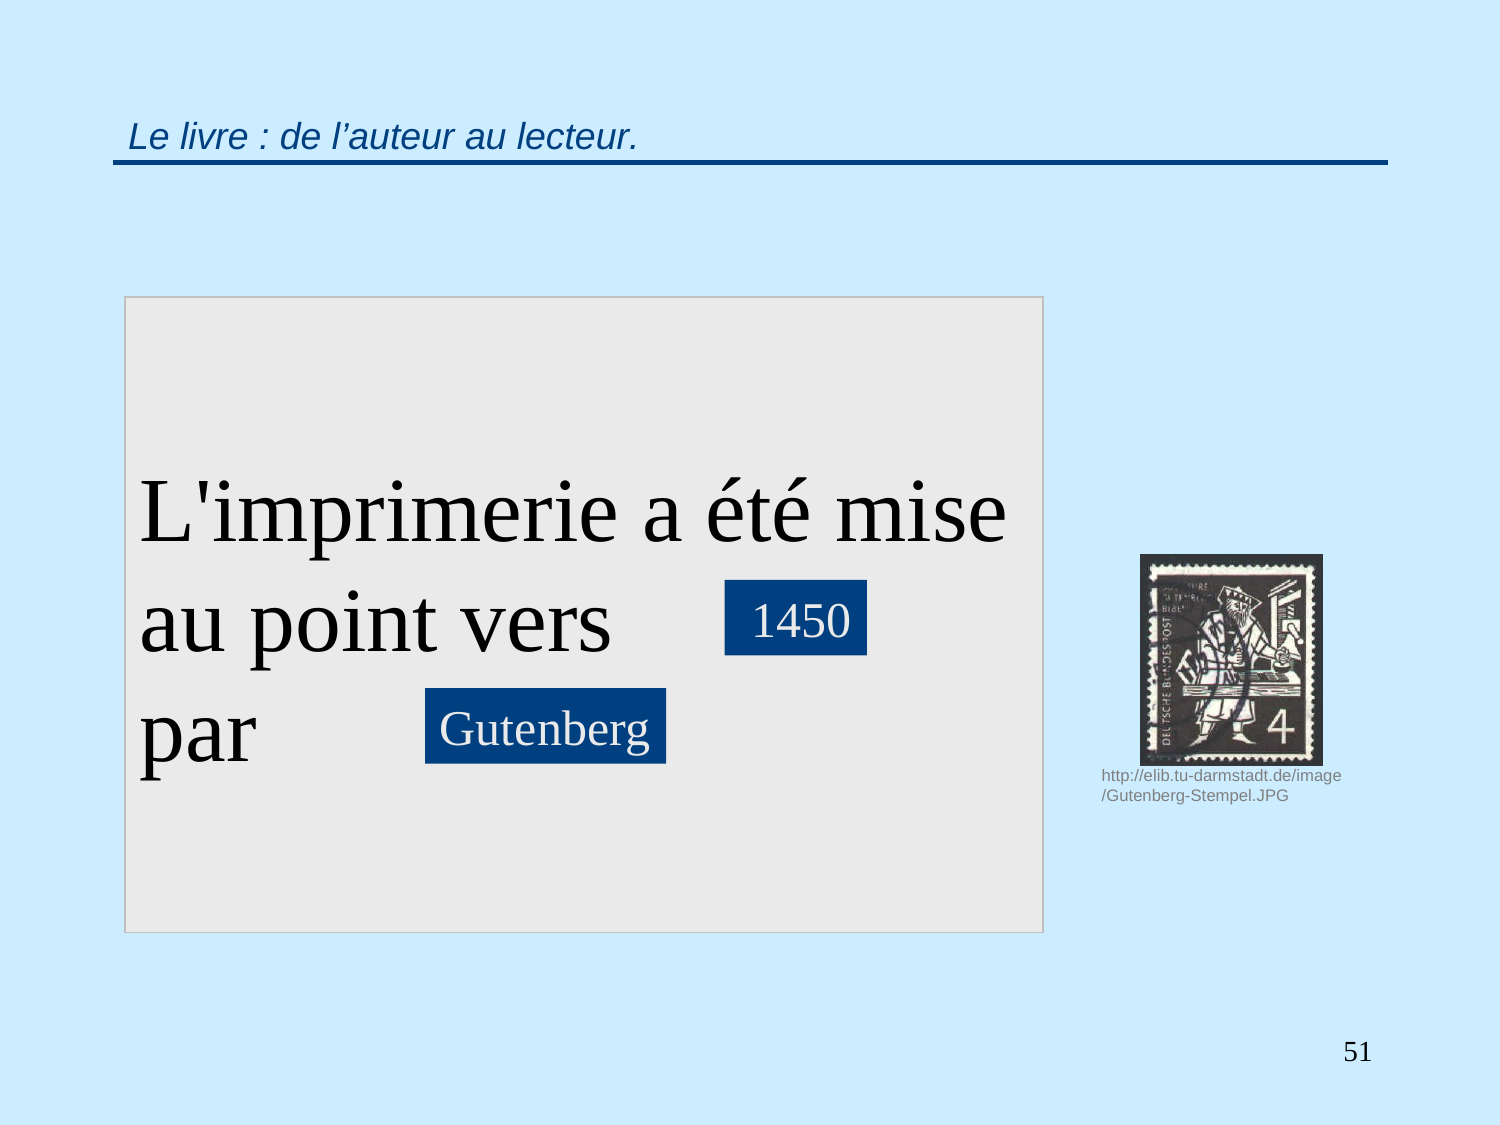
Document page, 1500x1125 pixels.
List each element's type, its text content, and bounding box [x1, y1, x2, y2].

picture [1140, 554, 1323, 766]
title L'imprimerie a été mise au point vers ... par ... ? [125, 297, 1043, 933]
text_box 1450 [724, 579, 867, 656]
text_box Le livre : de l’auteur au lecteur. [113, 104, 655, 160]
text_box Gutenberg [425, 688, 667, 764]
text_box http://elib.tu-darmstadt.de/image /Gutenberg-Stempel.JPG [1086, 756, 1423, 813]
